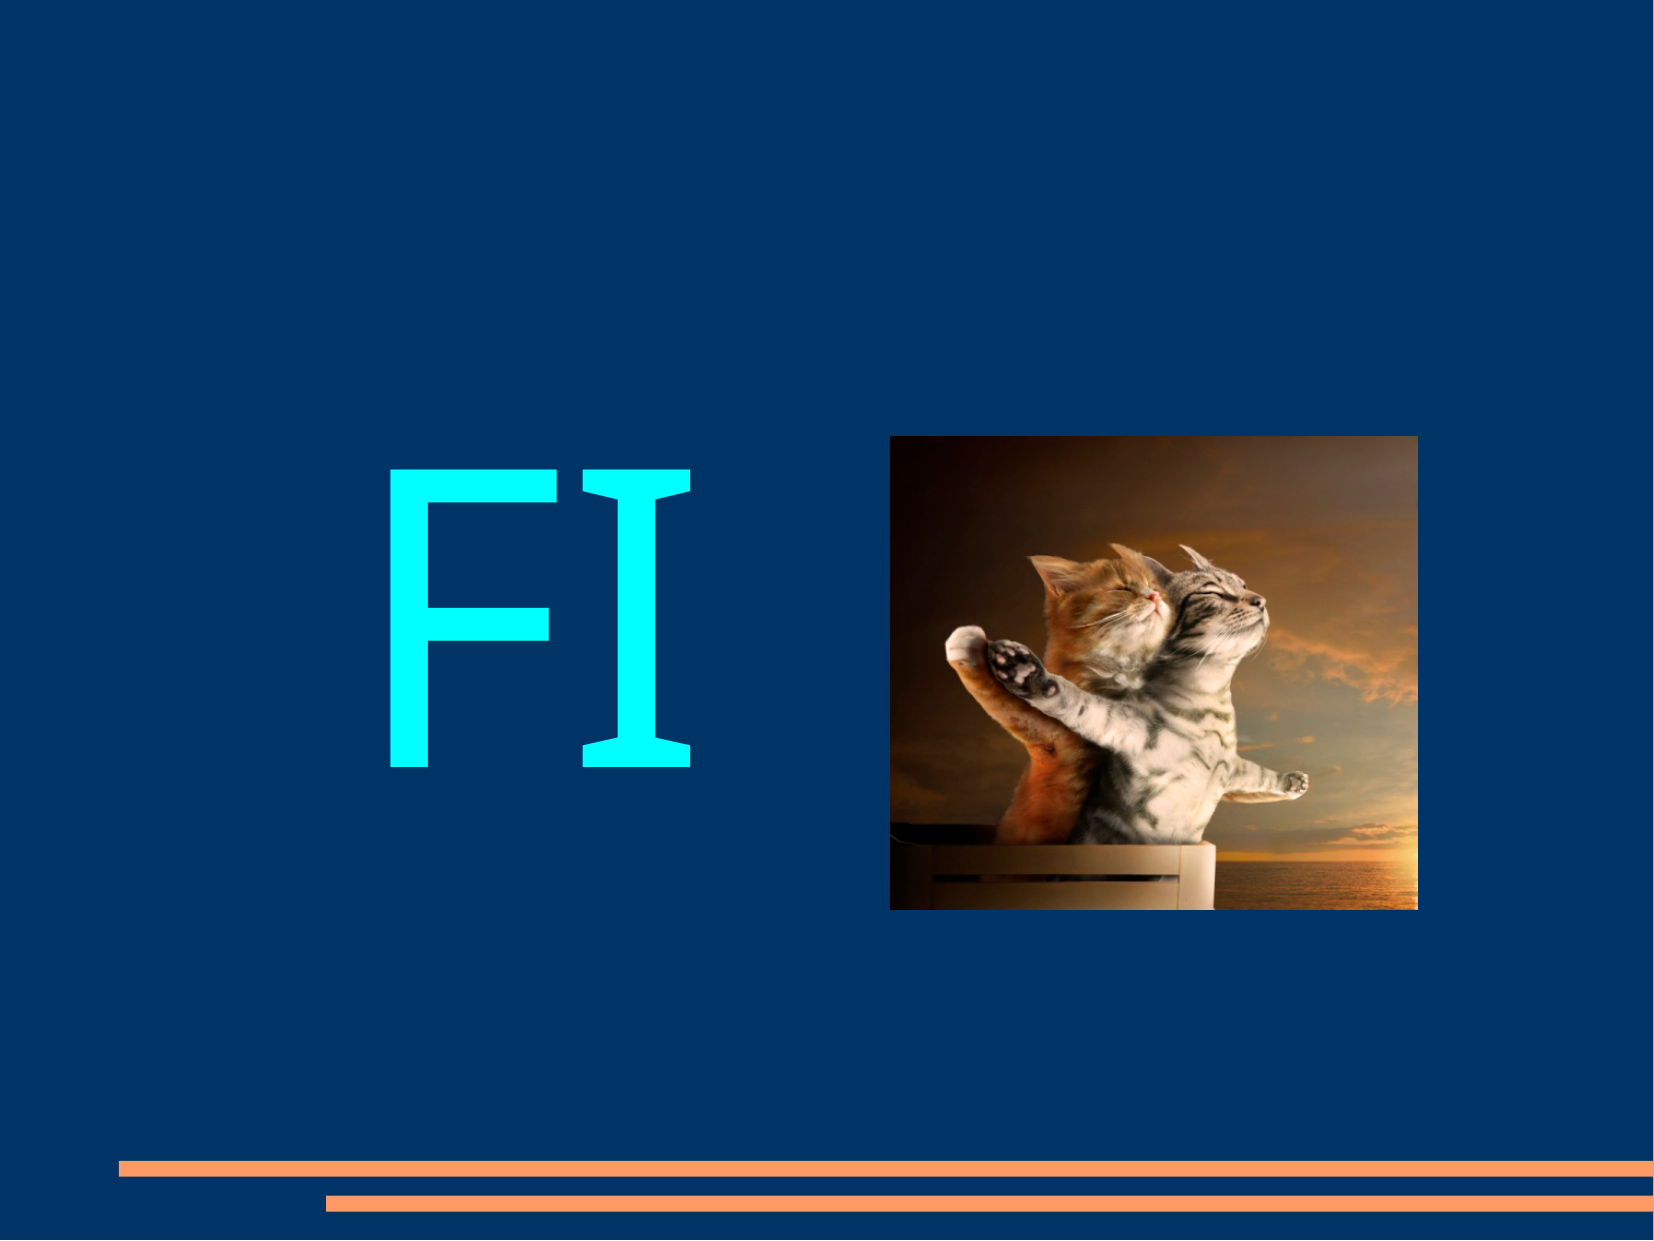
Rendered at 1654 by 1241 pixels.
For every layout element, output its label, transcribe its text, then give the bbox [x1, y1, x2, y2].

list FI [121, 322, 824, 1141]
picture [890, 436, 1418, 910]
